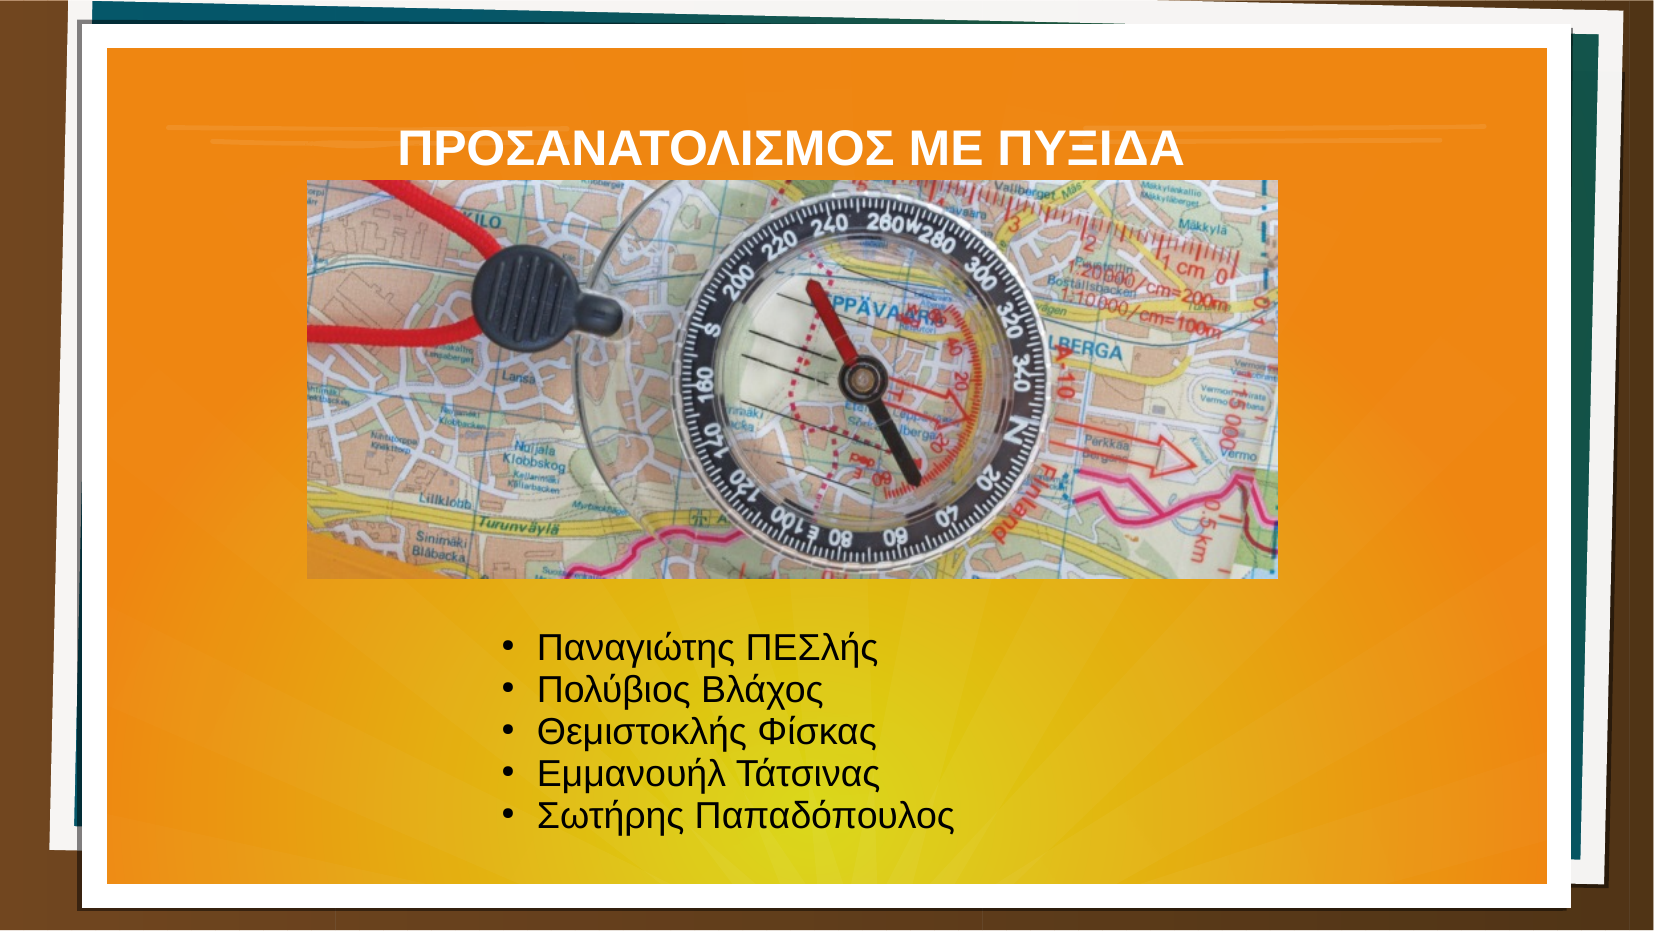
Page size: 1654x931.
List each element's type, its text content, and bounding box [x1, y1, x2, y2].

title ΠΡΟΣΑΝΑΤΟΛΙΣΜΟΣ ΜΕ ΠΥΞΙΔΑ [318, 70, 1264, 180]
text_box Παναγιώτης ΠΕΣλής Πολύβιος Βλάχος Θεμιστοκλής Φίσκας Εμμανουήλ Τάτσινας Σωτήρης Παπαδόπουλος [486, 618, 1040, 862]
picture [307, 180, 1278, 579]
